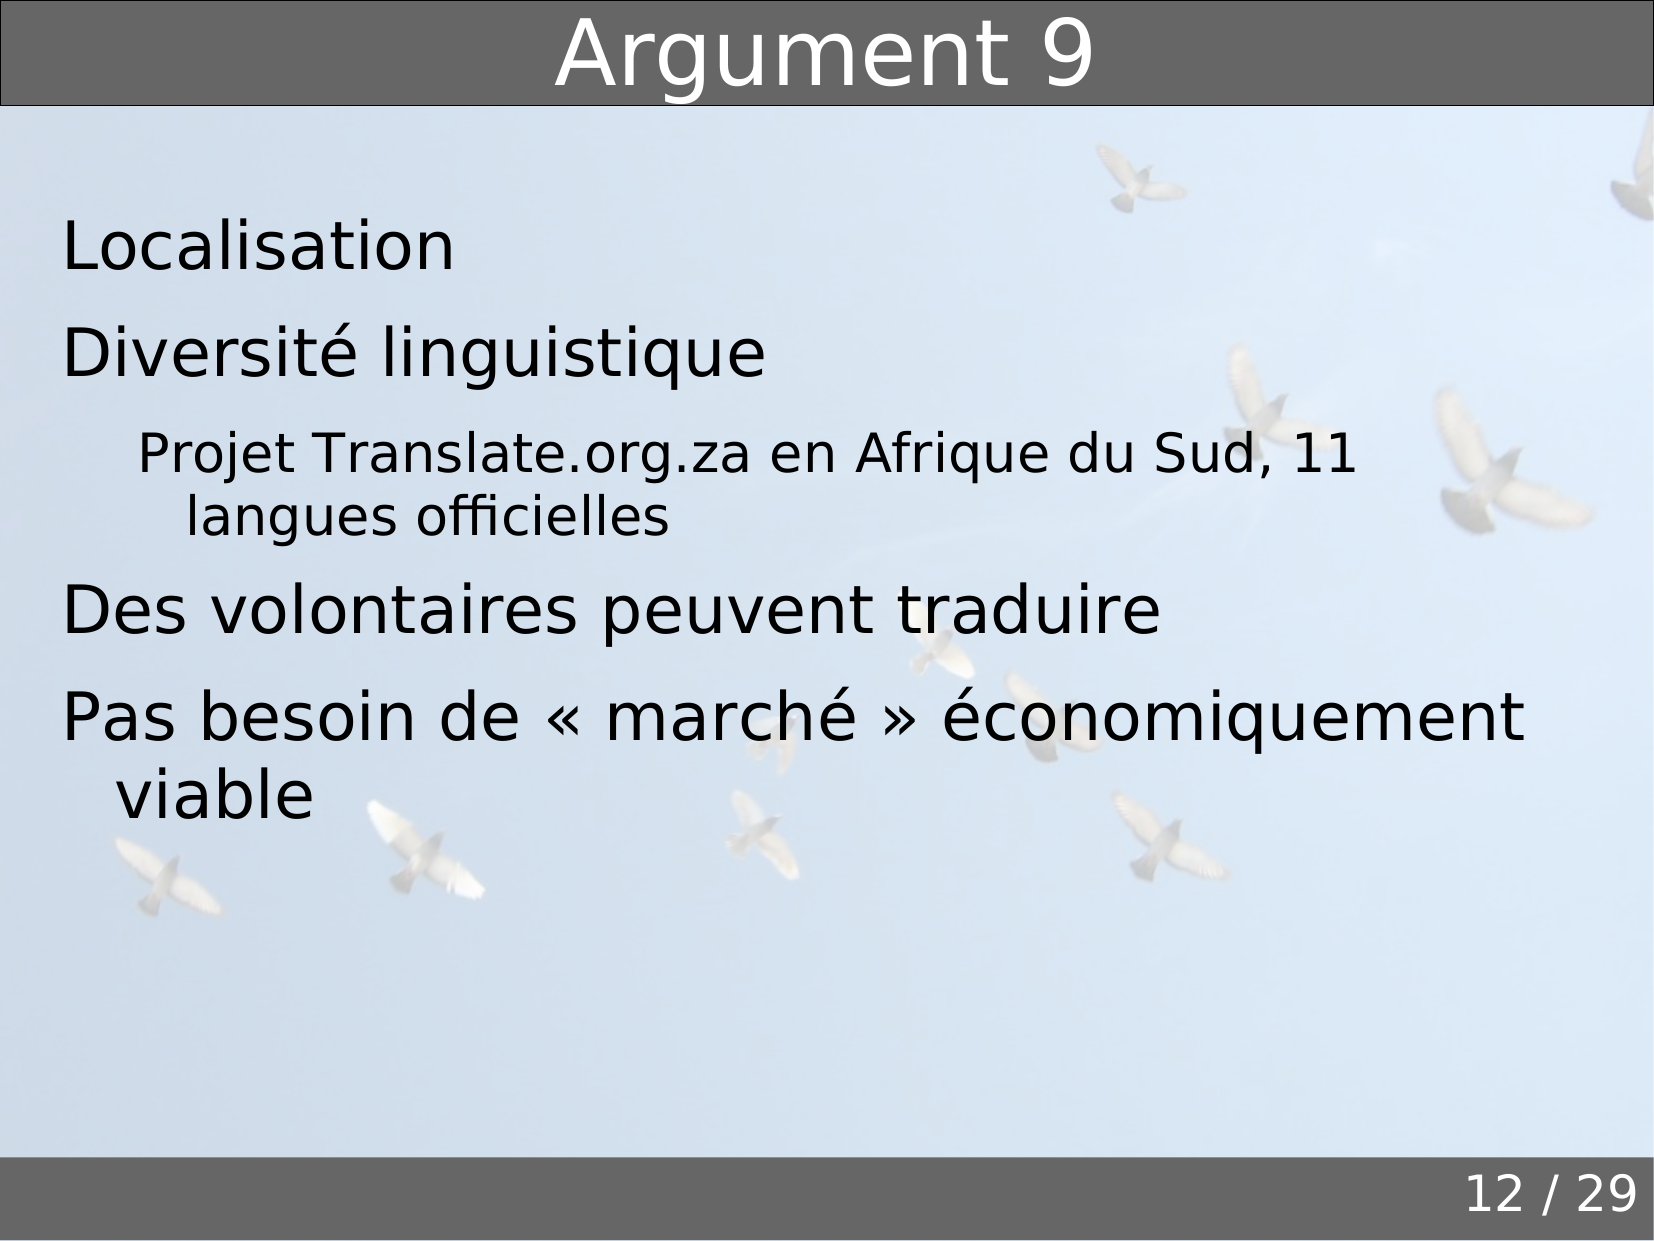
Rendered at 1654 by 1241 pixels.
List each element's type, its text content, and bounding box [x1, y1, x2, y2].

title Argument 9 [0, 0, 1654, 108]
list Localisation Diversité linguistique Projet Translate.org.za en Afrique du Sud, 11 langues officielles Des volontaires peuvent traduire Pas besoin de « marché » économiquement viable [43, 207, 1582, 1012]
